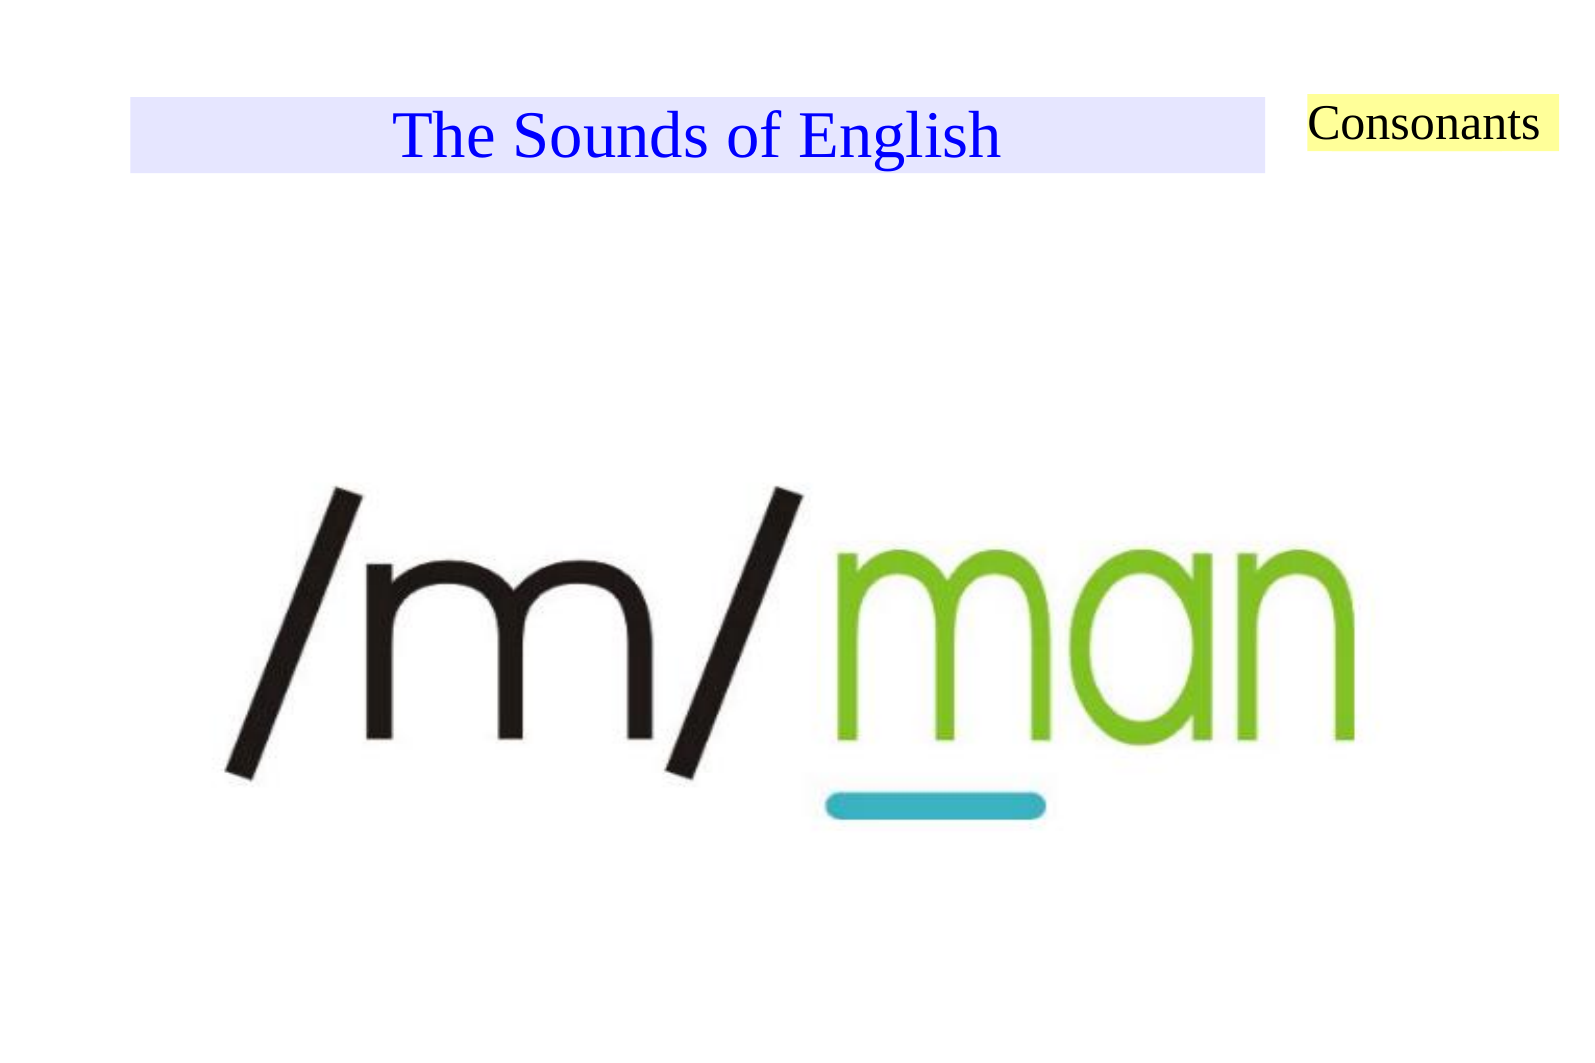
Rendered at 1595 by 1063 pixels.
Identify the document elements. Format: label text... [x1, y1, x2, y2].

text_box Consonants [1307, 94, 1560, 152]
text_box The Sounds of English [130, 97, 1266, 174]
picture [146, 193, 1480, 1063]
